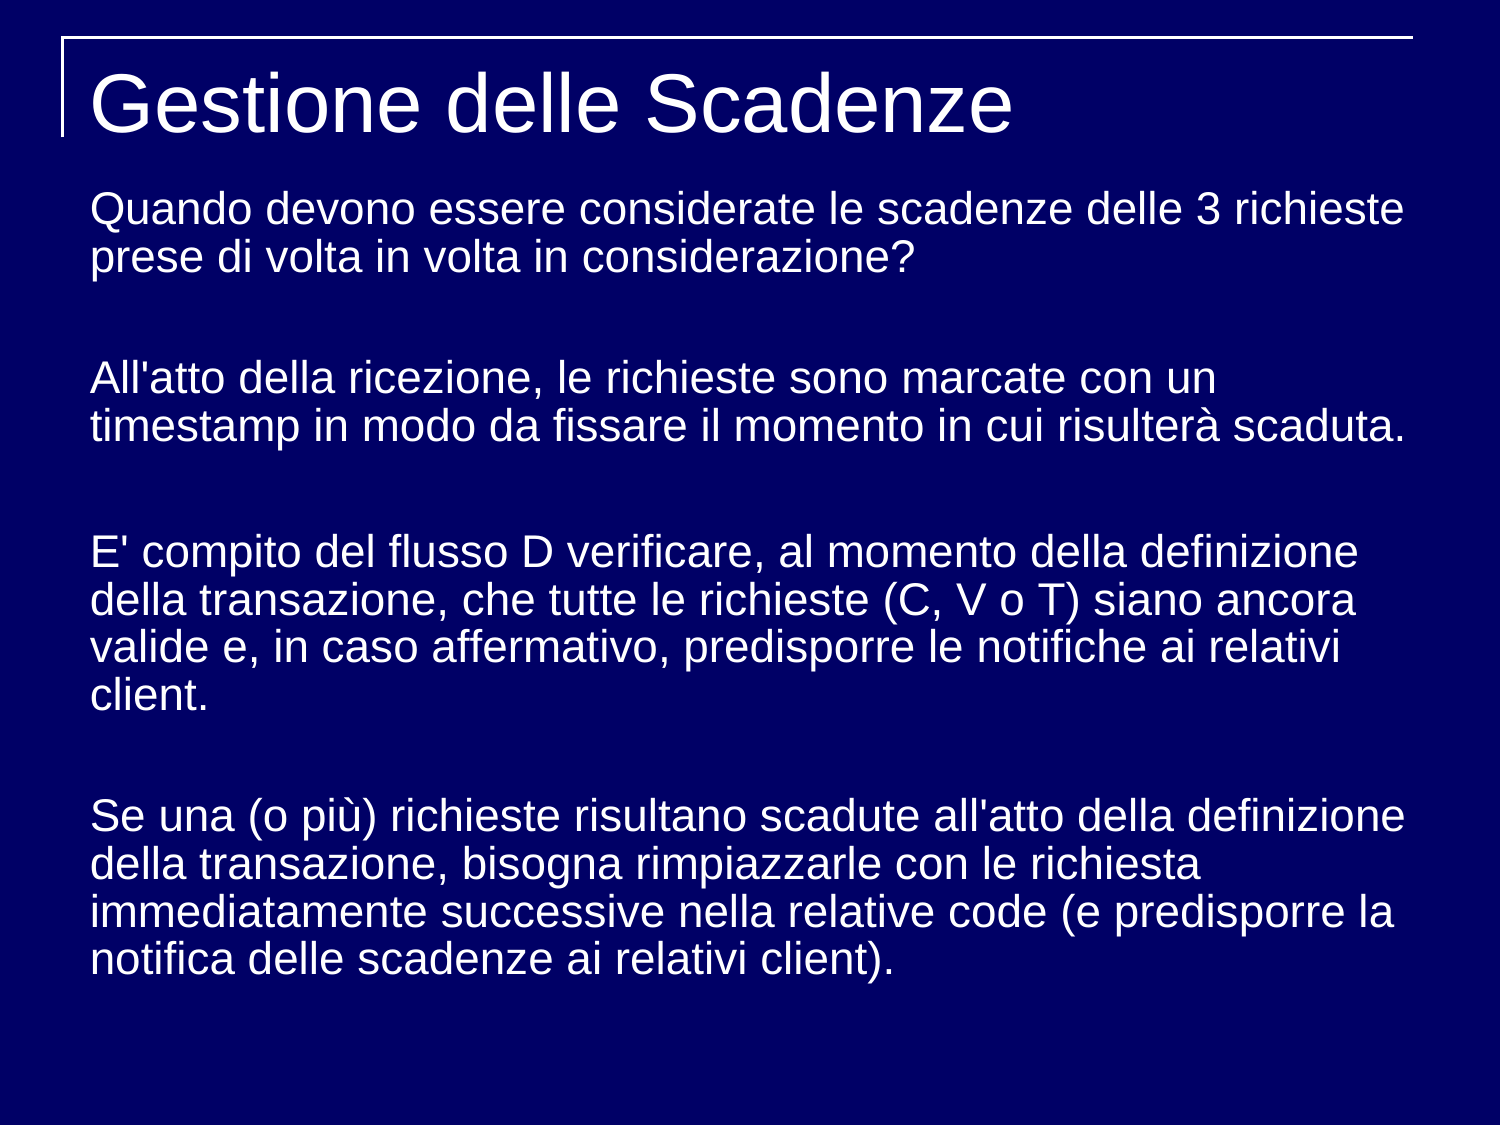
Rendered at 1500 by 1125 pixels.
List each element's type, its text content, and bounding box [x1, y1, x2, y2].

list Quando devono essere considerate le scadenze delle 3 richieste prese di volta in volta in considerazione? All'atto della ricezione, le richieste sono marcate con un timestamp in modo da fissare il momento in cui risulterà scaduta. E' compito del flusso D verificare, al momento della definizione della transazione, che tutte le richieste (C, V o T) siano ancora valide e, in caso affermativo, predisporre le notifiche ai relativi client. Se una (o più) richieste risultano scadute all'atto della definizione della transazione, bisogna rimpiazzarle con le richiesta immediatamente successive nella relative code (e predisporre la notifica delle scadenze ai relativi client). [75, 178, 1425, 1111]
title Gestione delle Scadenze‏ [74, 37, 1423, 164]
